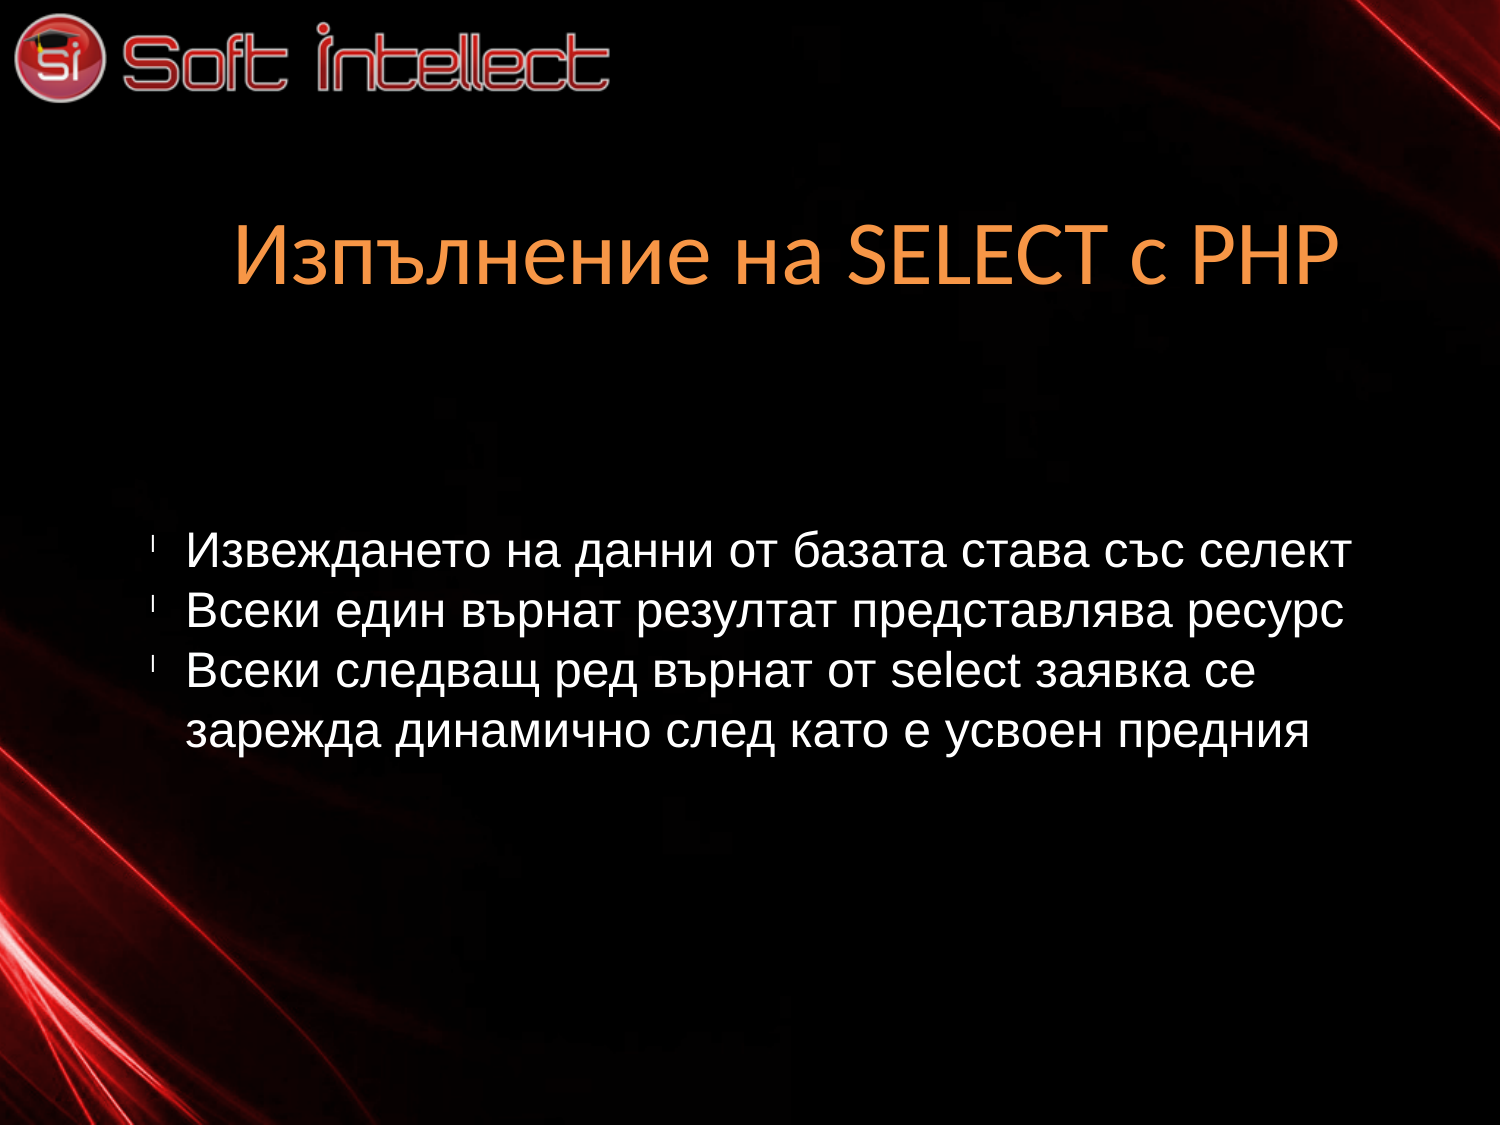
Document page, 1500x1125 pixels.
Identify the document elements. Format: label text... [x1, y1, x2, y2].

text_box Извеждането на данни от базата става със селект Всеки един върнат резултат представлява ресурс Всеки следващ ред върнат от select заявка се зарежда динамично след като е усвоен предния [134, 509, 1470, 1125]
picture [0, 0, 1500, 1125]
text_box Изпълнение на SELECT с PHP [150, 127, 1425, 368]
